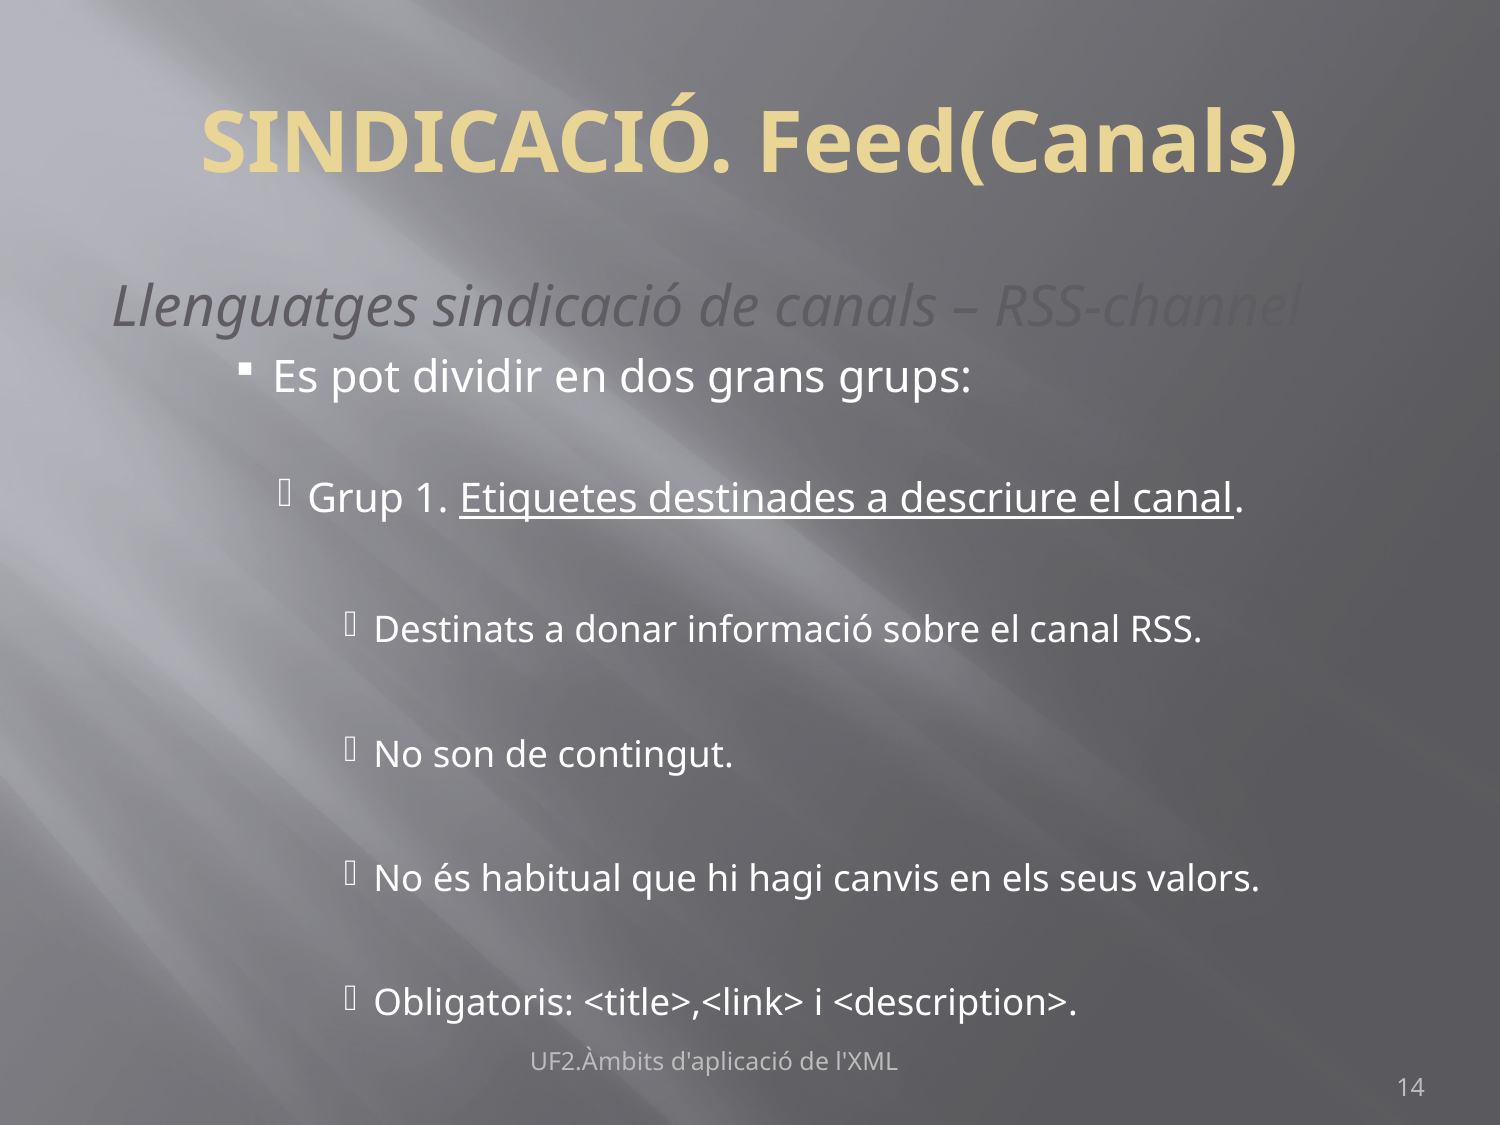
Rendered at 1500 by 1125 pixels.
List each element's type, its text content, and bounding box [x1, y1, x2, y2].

picture [0, 0, 1500, 1125]
list Llenguatges sindicació de canals – RSS-channel Es pot dividir en dos grans grups: Grup 1. Etiquetes destinades a descriure el canal. Destinats a donar informació sobre el canal RSS. No son de contingut. No és habitual que hi hagi canvis en els seus valors. Obligatoris: <title>,<link> i <description>. [75, 262, 1425, 1035]
footer UF2.Àmbits d'aplicació de l'XML [512, 1052, 988, 1113]
title SINDICACIÓ. Feed(Canals) [75, 45, 1425, 233]
slide_number <número> [1299, 1052, 1425, 1113]
